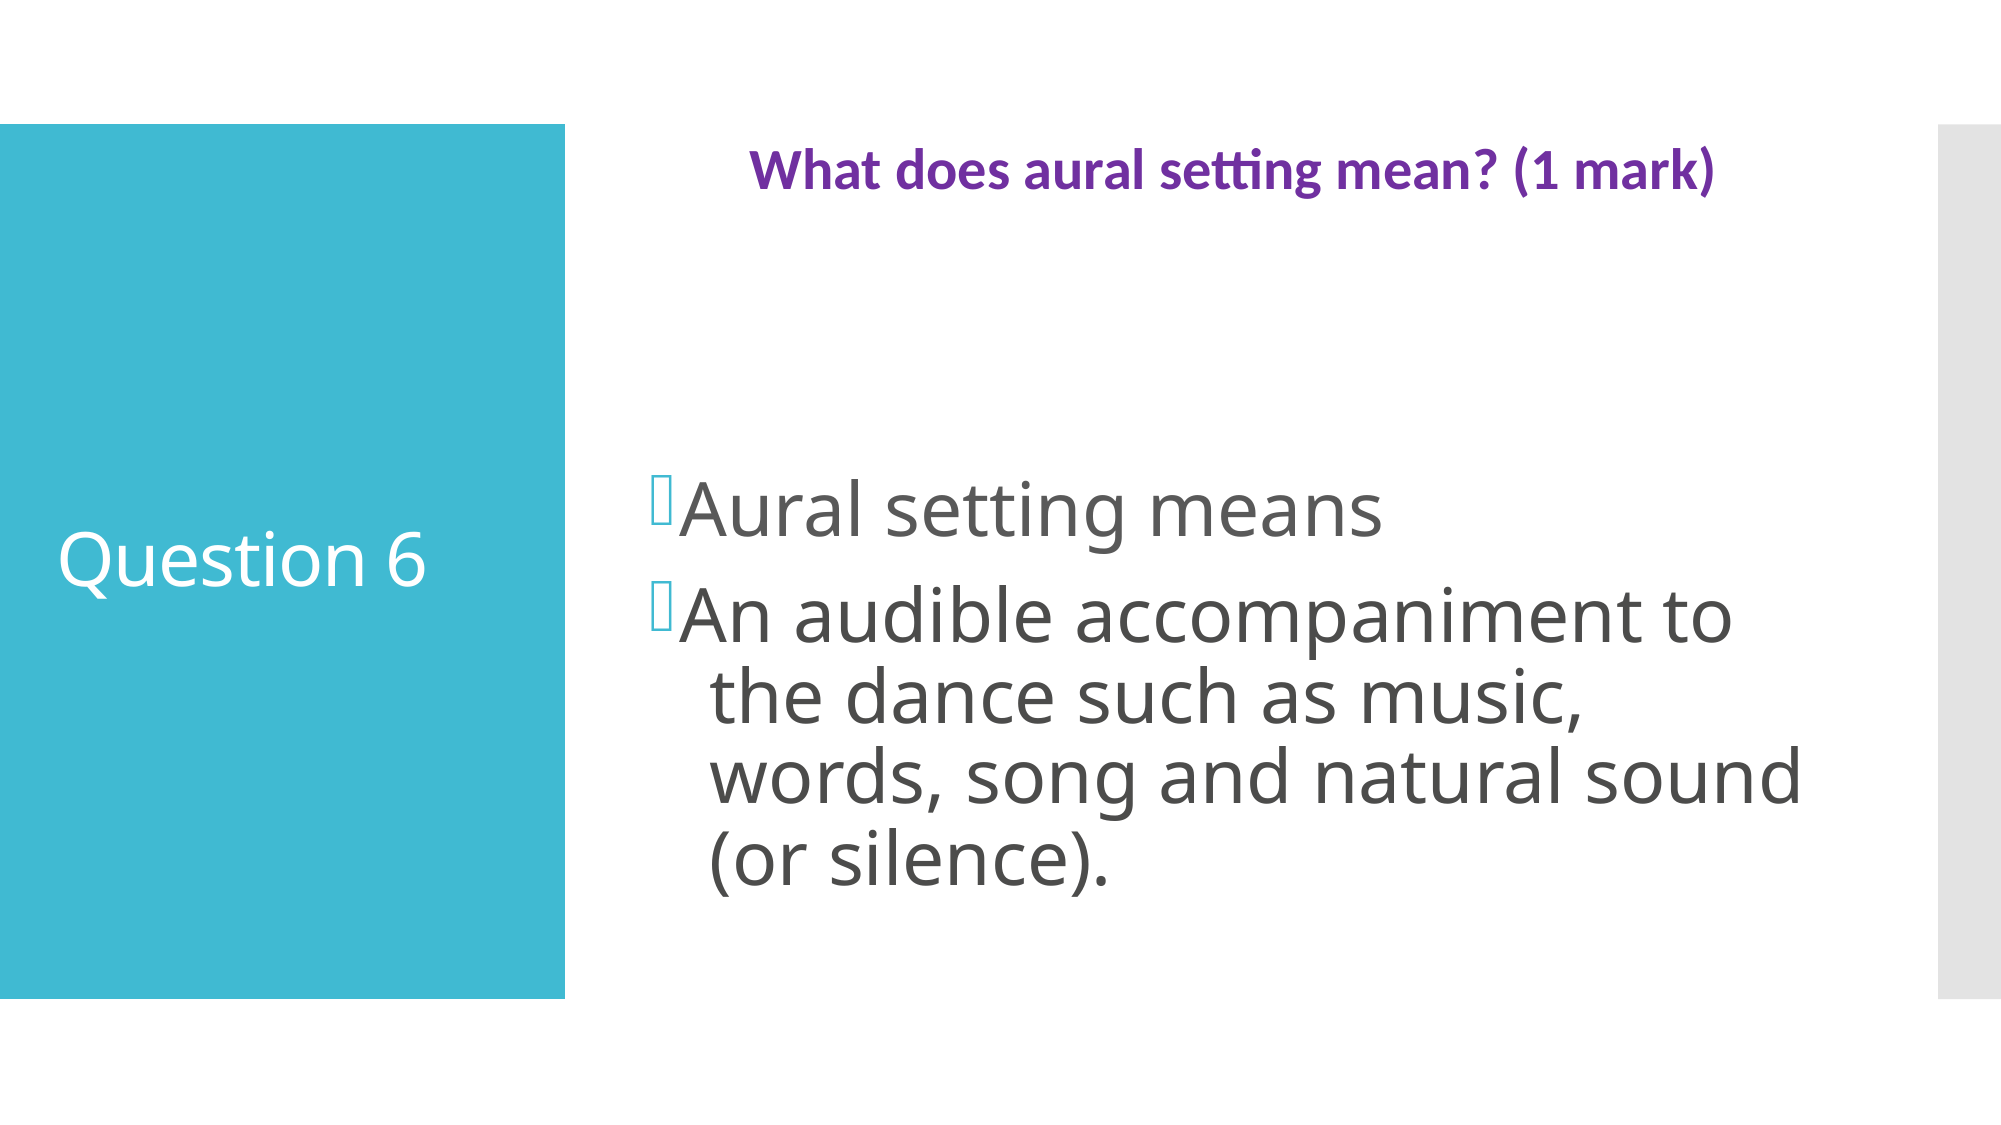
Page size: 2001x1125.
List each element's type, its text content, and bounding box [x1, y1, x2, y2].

title Question 6 [41, 184, 526, 940]
list Aural setting means An audible accompaniment to the dance such as music, words, song and natural sound (or silence). [634, 266, 1835, 1107]
text_box What does aural setting mean? (1 mark) [734, 123, 1735, 281]
